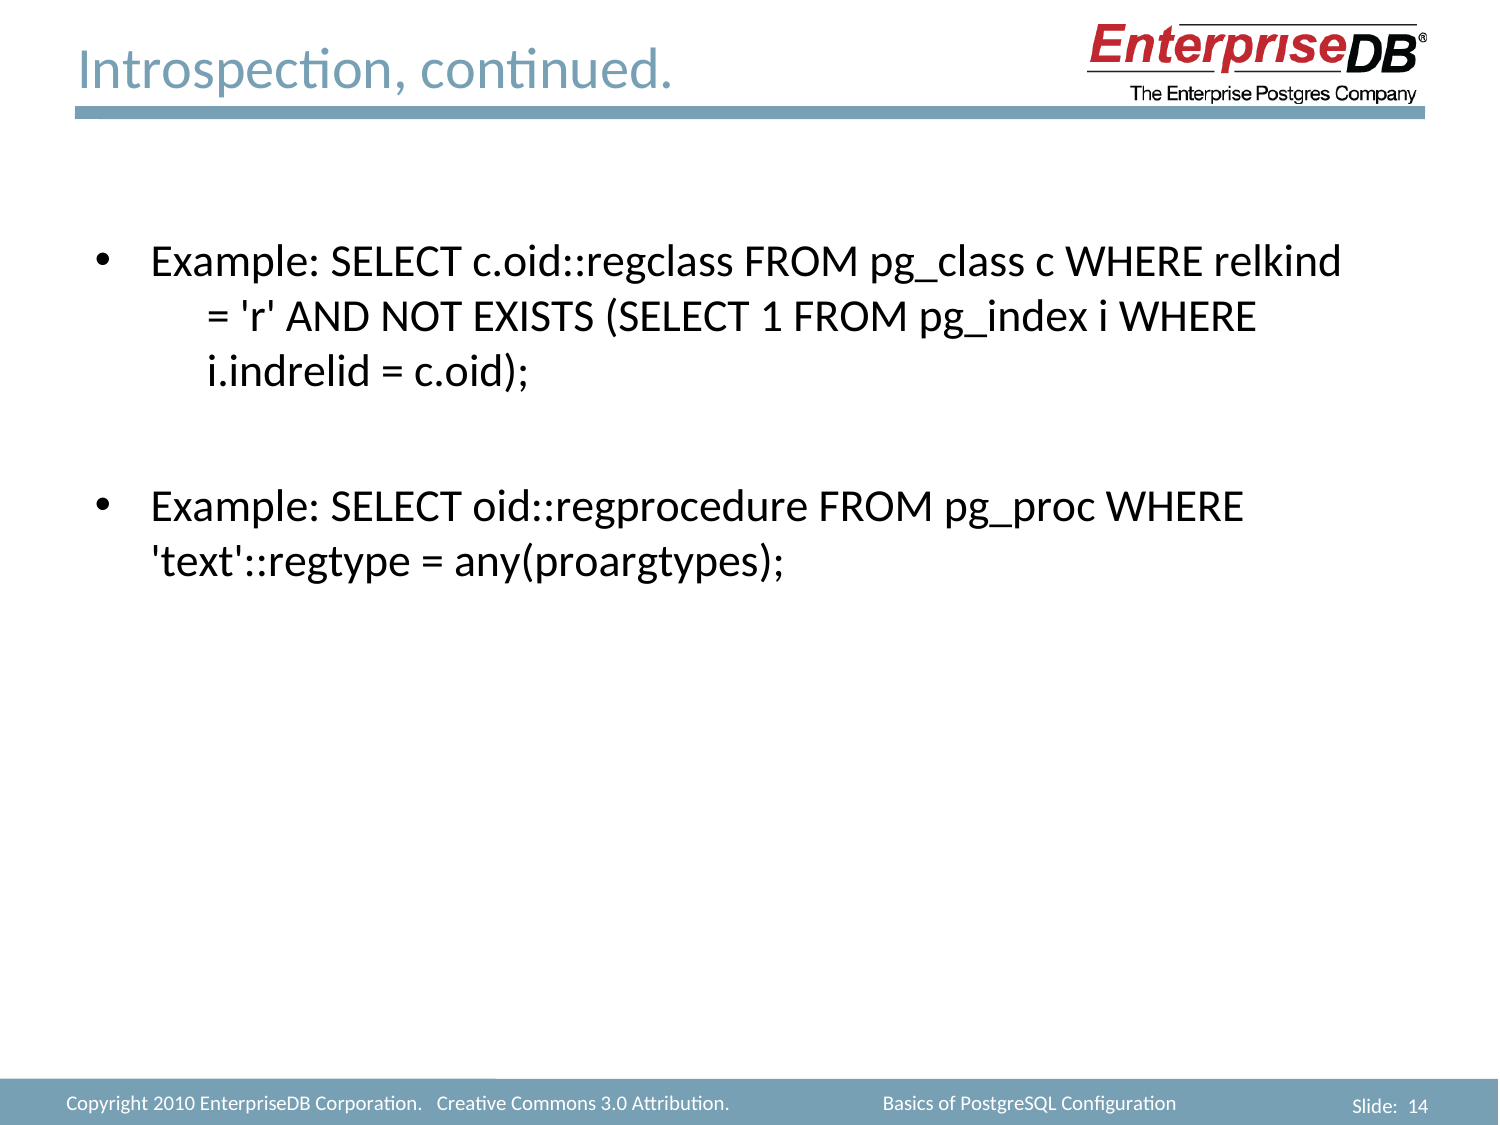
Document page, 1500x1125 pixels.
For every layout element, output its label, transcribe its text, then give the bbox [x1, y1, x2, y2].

picture [1088, 24, 1427, 104]
title Introspection, continued. [62, 4, 1088, 126]
list Example: SELECT c.oid::regclass FROM pg_class c WHERE relkind = 'r' AND NOT EXISTS (SELECT 1 FROM pg_index i WHERE i.indrelid = c.oid); Example: SELECT oid::regprocedure FROM pg_proc WHERE 'text'::regtype = any(proargtypes); [79, 155, 1384, 1051]
